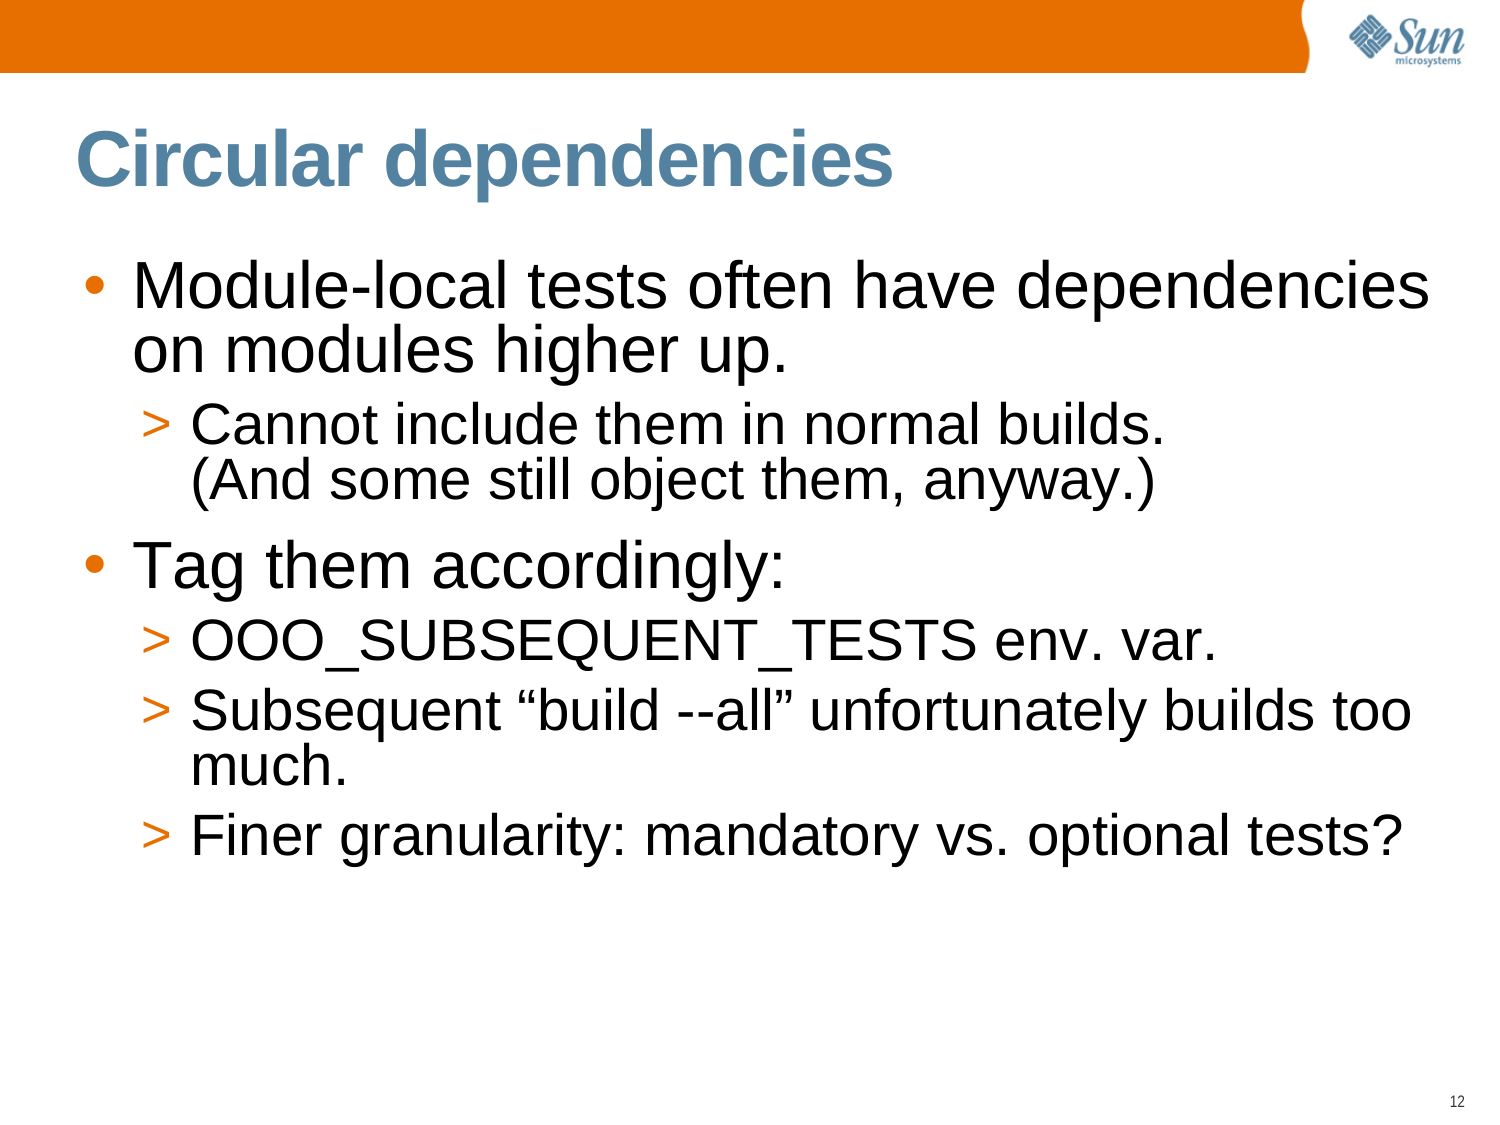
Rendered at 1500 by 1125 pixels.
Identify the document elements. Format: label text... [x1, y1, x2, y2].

picture [0, 0, 1500, 73]
list Module-local tests often have dependencies on modules higher up. Cannot include them in normal builds. (And some still object them, anyway.) Tag them accordingly: OOO_SUBSEQUENT_TESTS env. var. Subsequent “build --all” unfortunately builds too much. Finer granularity: mandatory vs. optional tests? [64, 258, 1455, 1062]
title Circular dependencies [75, 123, 1437, 227]
